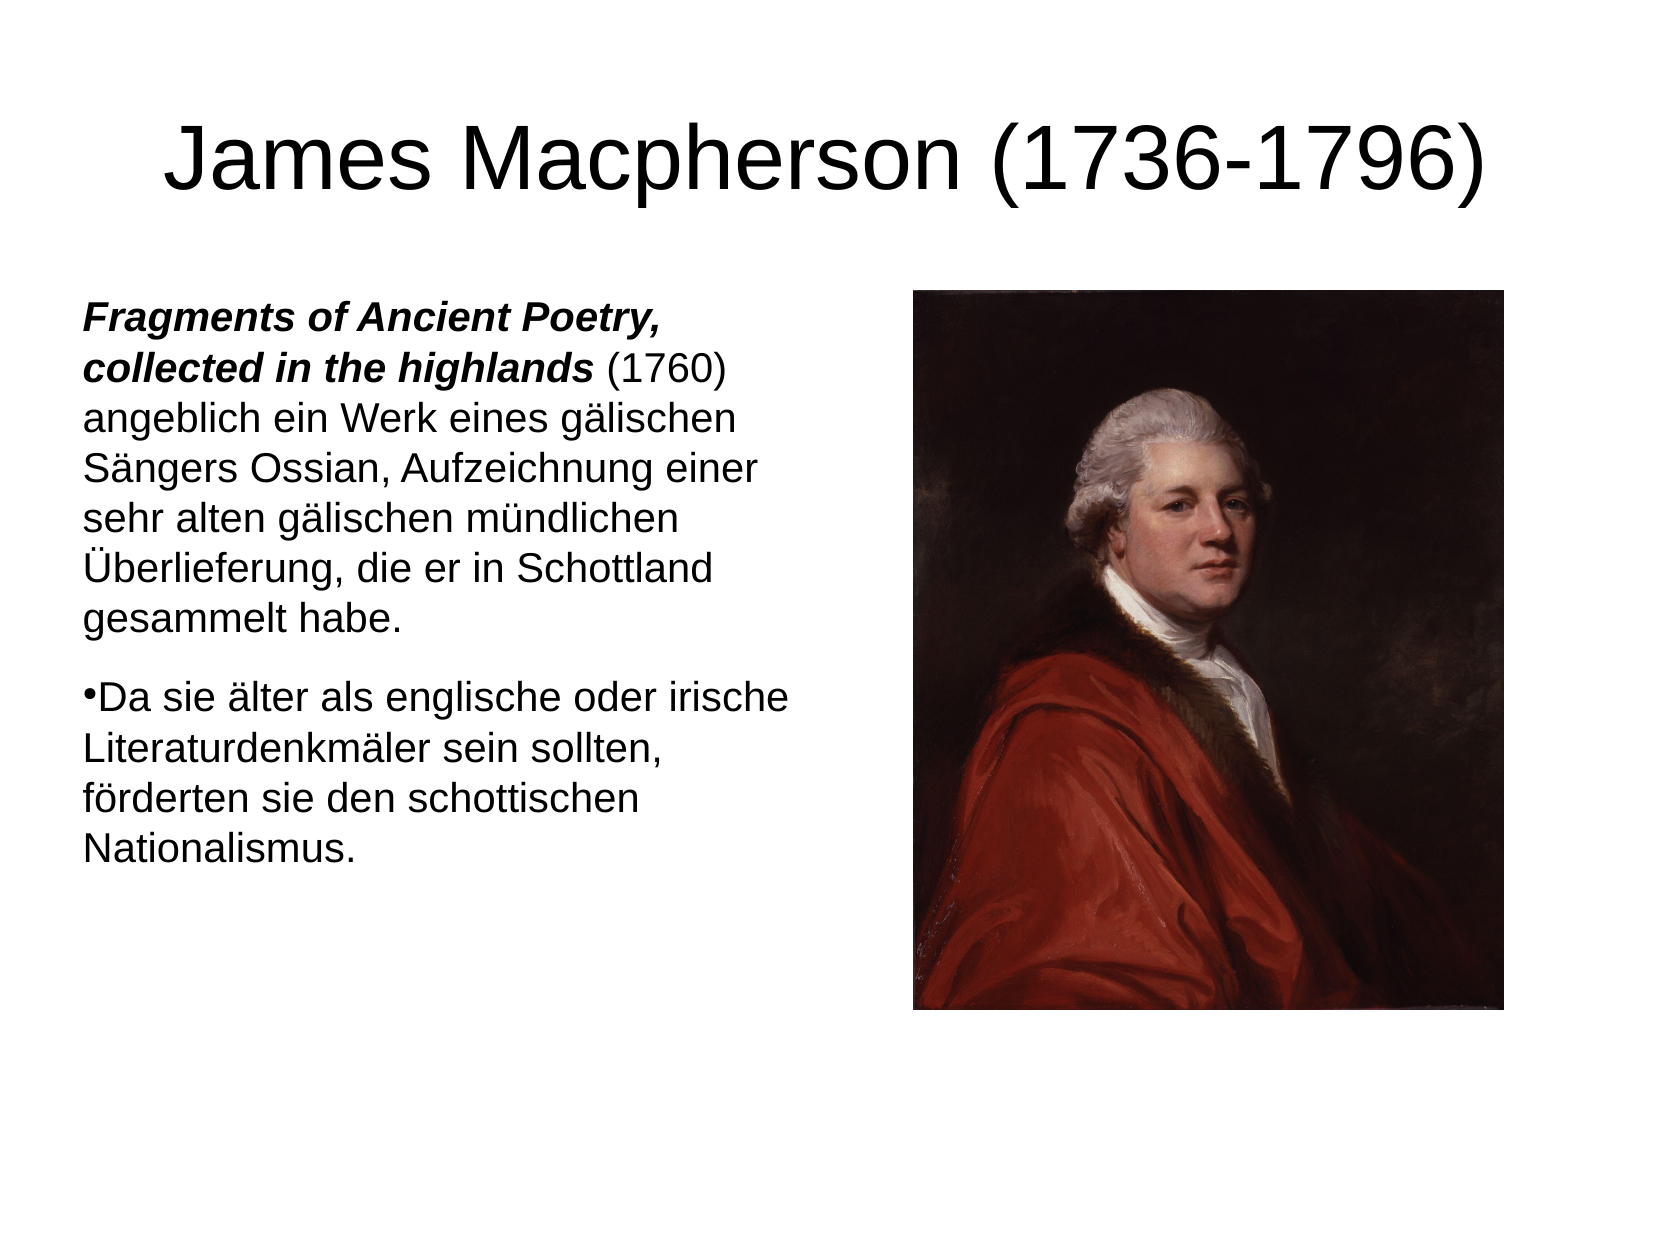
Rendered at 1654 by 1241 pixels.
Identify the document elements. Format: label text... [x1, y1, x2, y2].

picture [913, 290, 1504, 1010]
list Fragments of Ancient Poetry, collected in the highlands (1760) angeblich ein Werk eines gälischen Sängers Ossian, Aufzeichnung einer sehr alten gälischen mündlichen Überlieferung, die er in Schottland gesammelt habe. Da sie älter als englische oder irische Literaturdenkmäler sein sollten, förderten sie den schottischen Nationalismus. [82, 290, 809, 1010]
title James Macpherson (1736-1796) [82, 49, 1571, 257]
